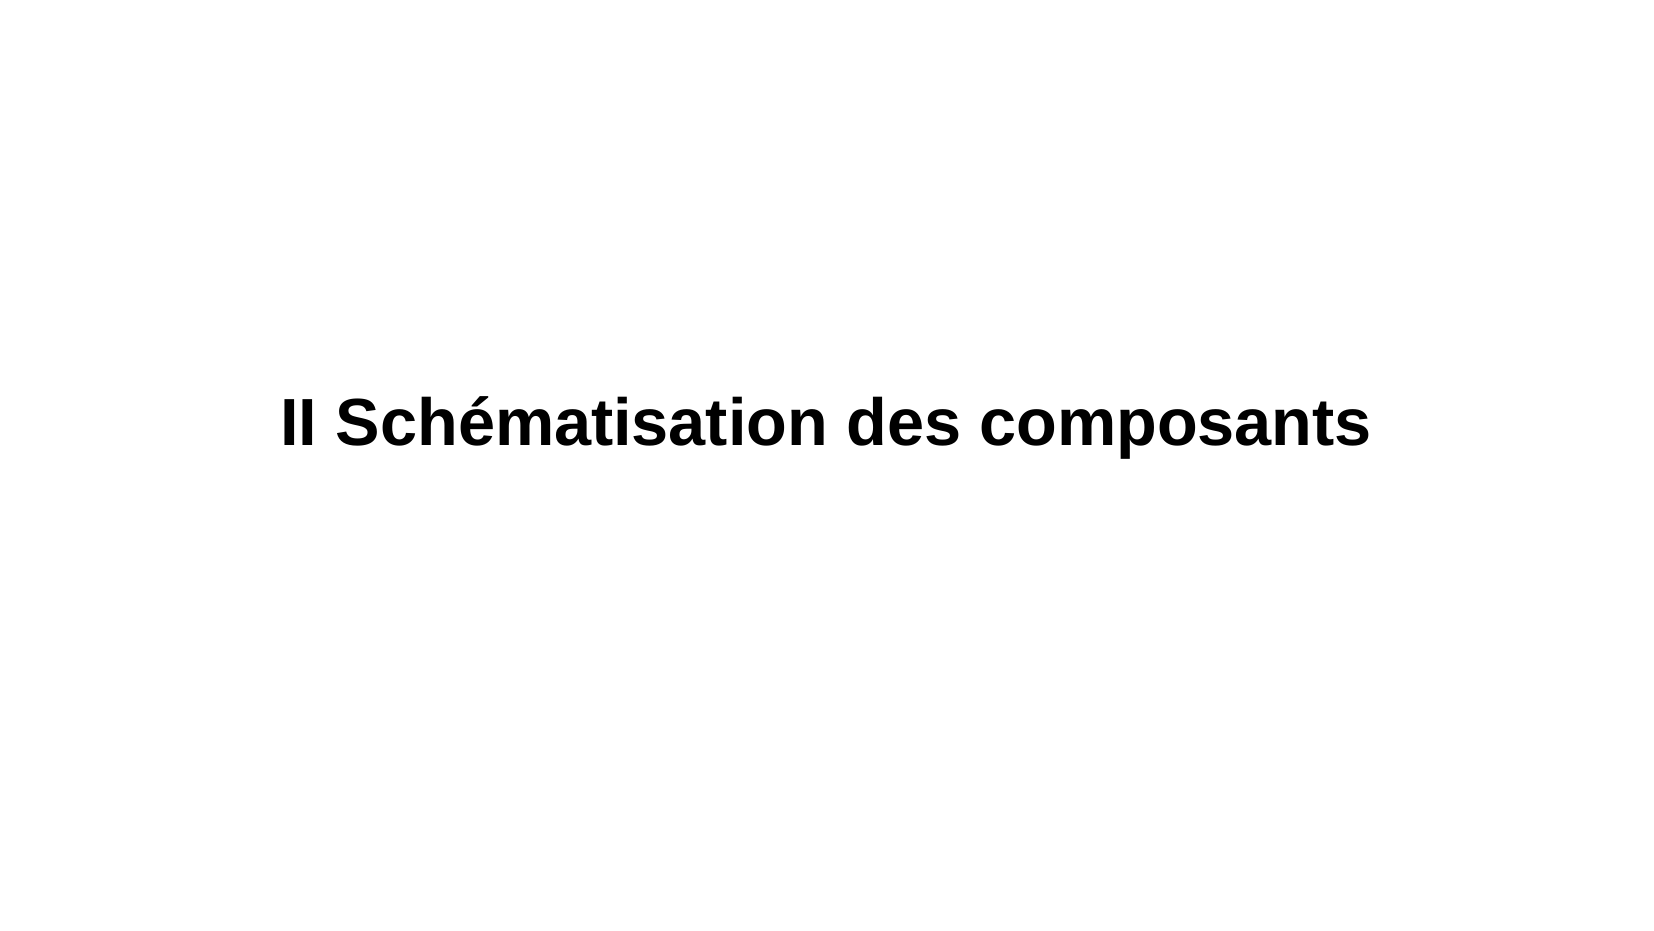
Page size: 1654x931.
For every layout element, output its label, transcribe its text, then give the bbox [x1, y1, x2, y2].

subtitle II Schématisation des composants [82, 88, 1571, 758]
